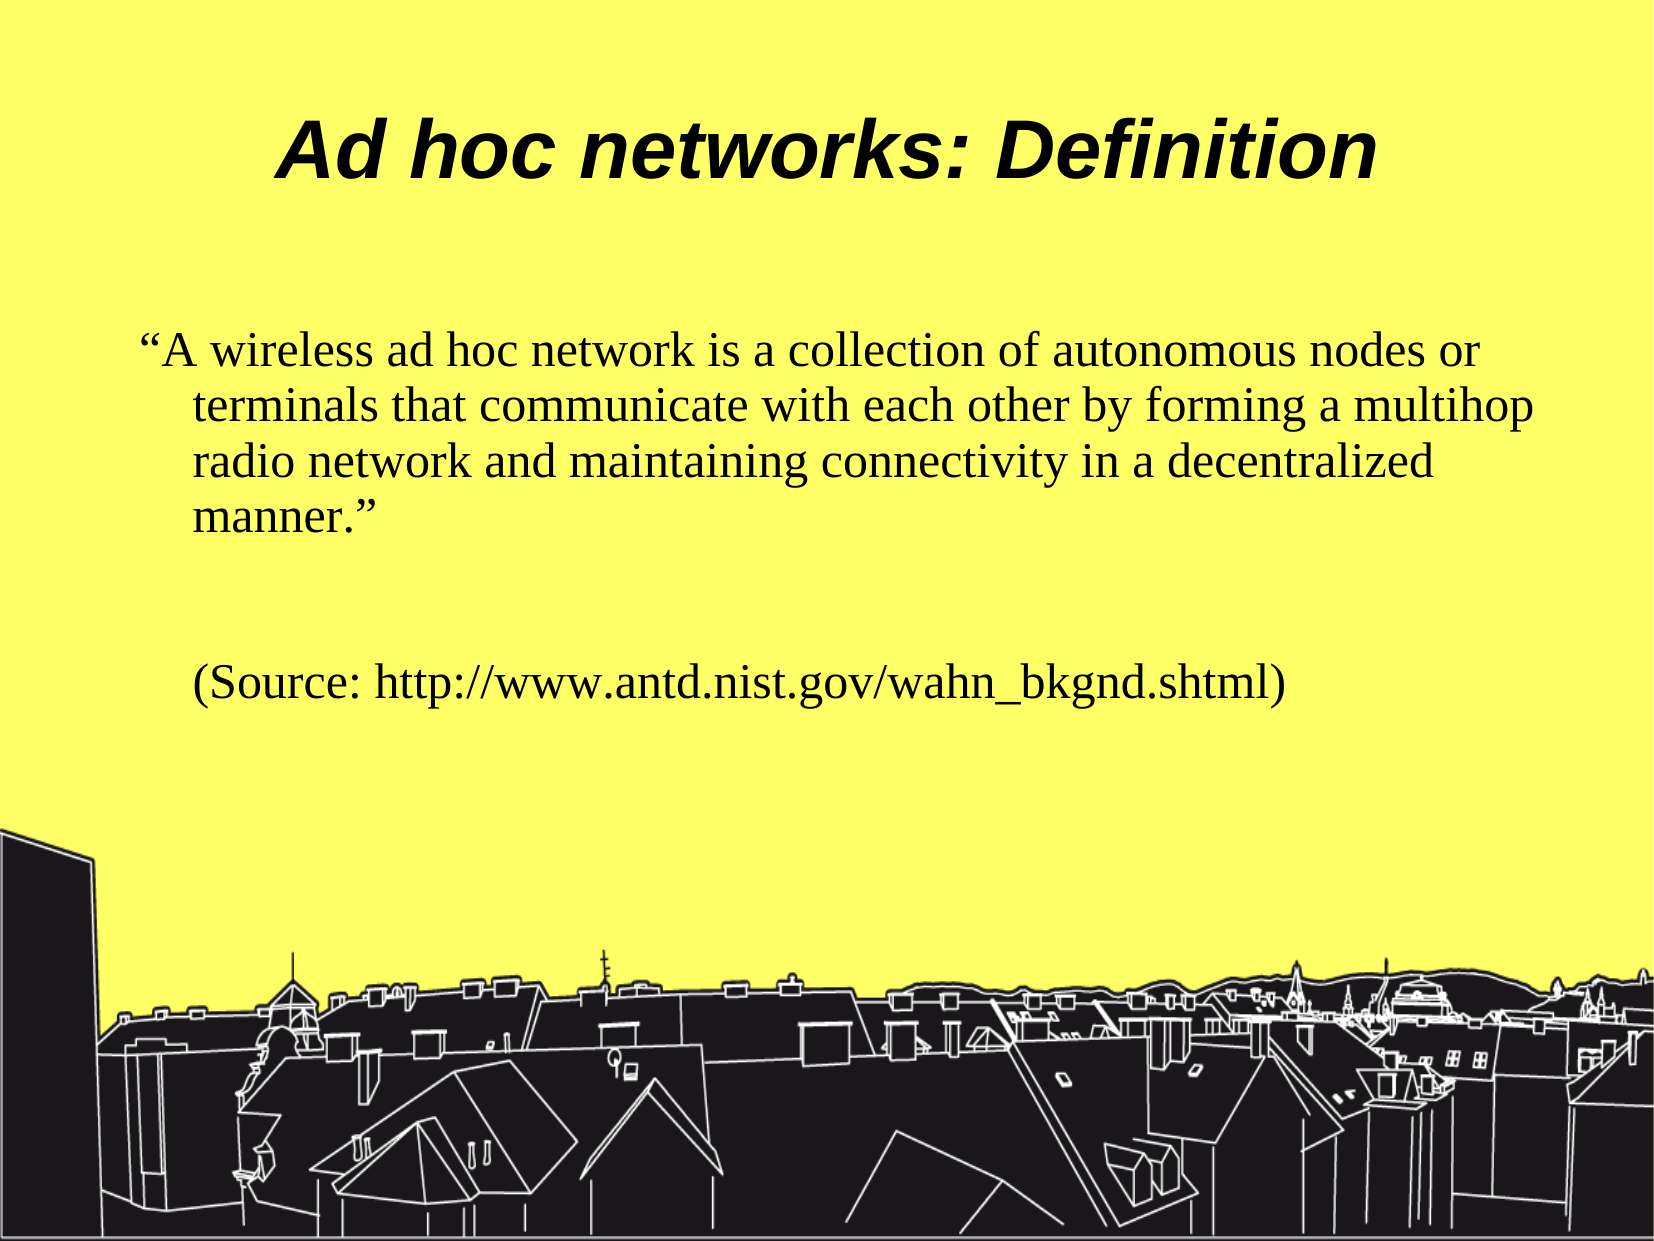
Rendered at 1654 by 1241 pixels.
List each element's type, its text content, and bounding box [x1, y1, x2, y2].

picture [0, 827, 1654, 1241]
title Ad hoc networks: Definition [121, 46, 1534, 254]
list “A wireless ad hoc network is a collection of autonomous nodes or terminals that communicate with each other by forming a multihop radio network and maintaining connectivity in a decentralized manner.” (Source: http://www.antd.nist.gov/wahn_bkgnd.shtml) [121, 322, 1561, 1118]
